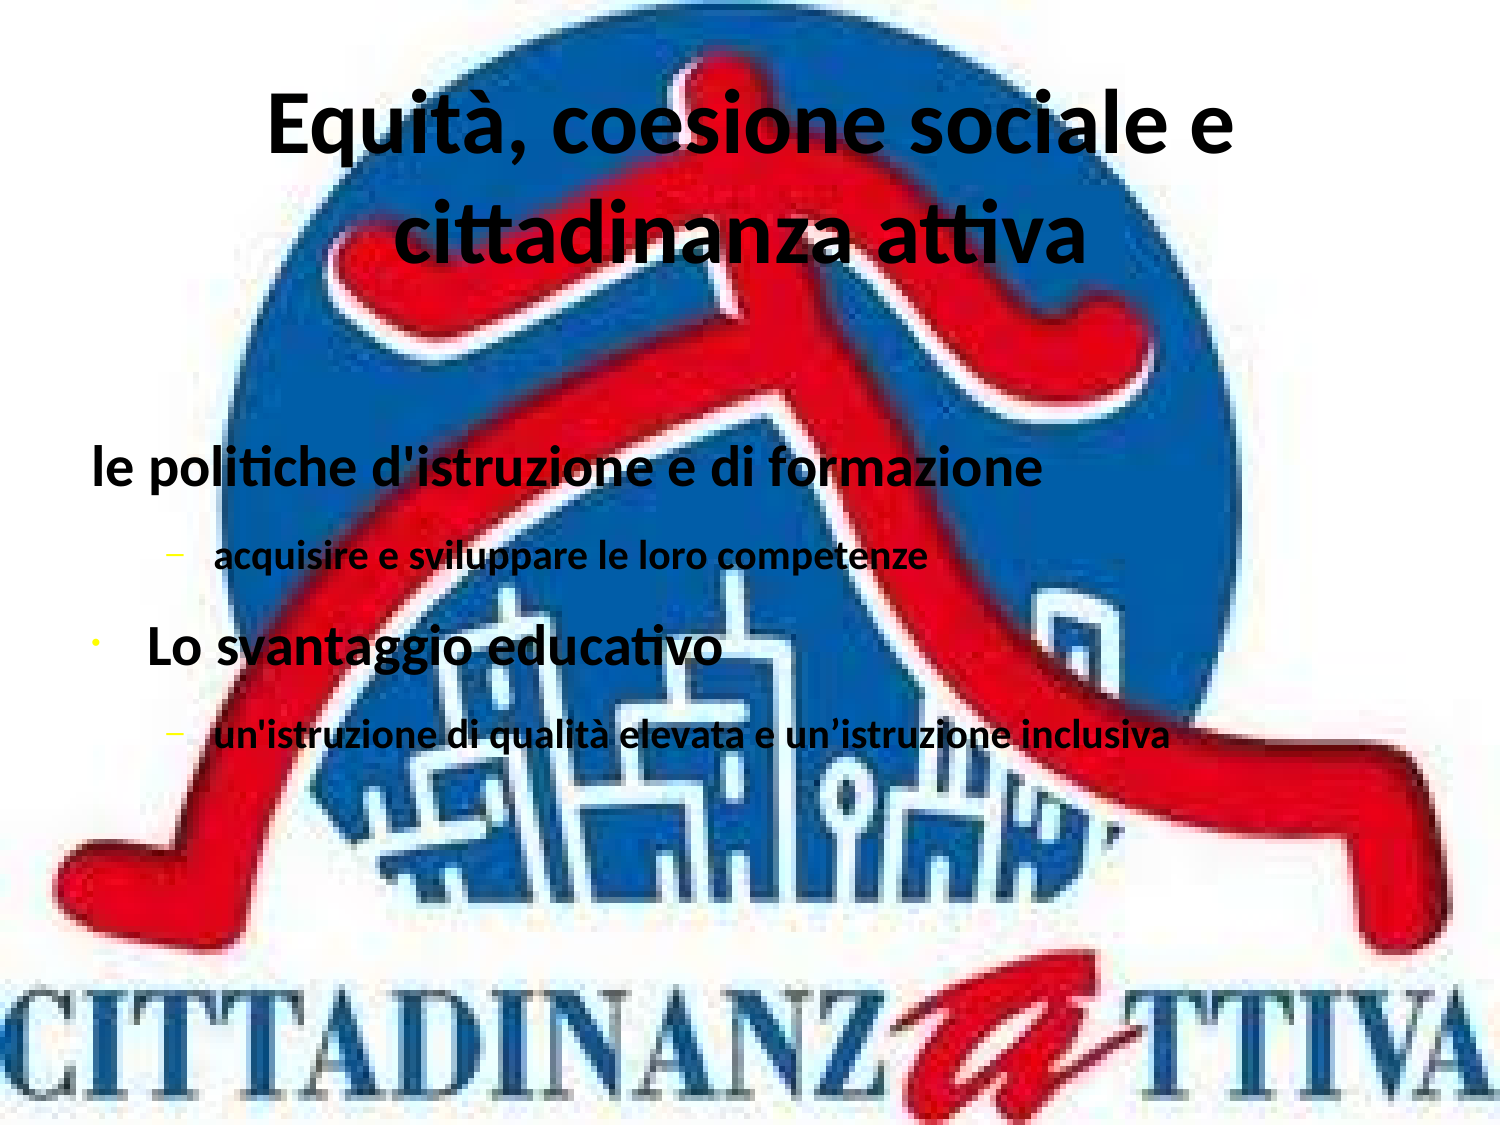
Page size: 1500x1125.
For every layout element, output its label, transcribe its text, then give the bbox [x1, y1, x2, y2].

list le politiche d'istruzione e di formazione acquisire e sviluppare le loro competenze Lo svantaggio educativo un'istruzione di qualità elevata e un’istruzione inclusiva [76, 420, 1427, 780]
title Equità, coesione sociale e cittadinanza attiva [76, 54, 1427, 243]
picture [0, 0, 1500, 1125]
